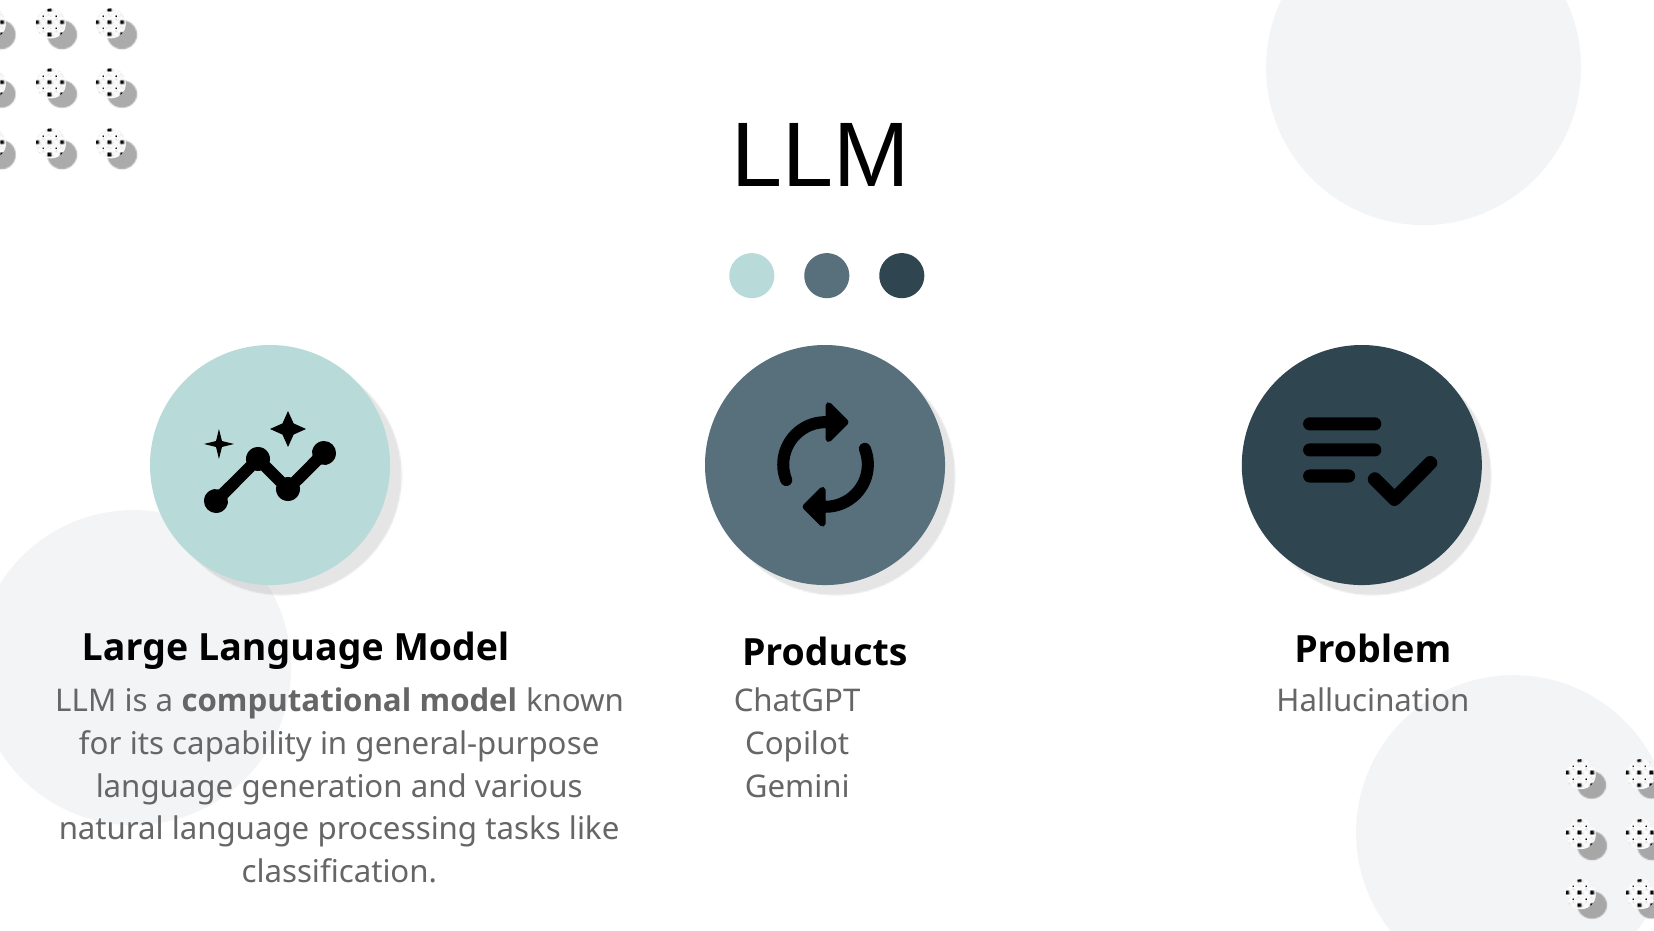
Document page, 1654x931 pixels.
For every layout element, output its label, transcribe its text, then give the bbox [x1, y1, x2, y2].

picture [0, 131, 7, 156]
text_box [729, 253, 775, 299]
picture [195, 390, 346, 541]
text_box [705, 345, 946, 586]
text_box [804, 253, 850, 299]
picture [750, 388, 902, 541]
picture [1625, 759, 1654, 790]
picture [0, 11, 6, 36]
picture [95, 8, 126, 39]
text_box LLM is a computational model known for its capability in general-purpose language generation and various natural language processing tasks like classification. [29, 670, 472, 916]
picture [1625, 819, 1654, 850]
picture [97, 68, 124, 76]
text_box Hallucination [1122, 670, 1625, 931]
text_box Large Language Model [60, 612, 532, 670]
title LLM [76, 76, 1565, 233]
text_box Problem [1210, 615, 1536, 670]
text_box [1241, 345, 1482, 586]
text_box ChatGPT Copilot Gemini [472, 670, 1122, 931]
picture [35, 68, 66, 99]
text_box Products [720, 618, 931, 670]
text_box [879, 253, 925, 299]
picture [0, 71, 6, 96]
picture [35, 8, 66, 39]
picture [1286, 375, 1450, 538]
picture [35, 128, 67, 159]
text_box [150, 345, 391, 586]
picture [1625, 879, 1654, 910]
